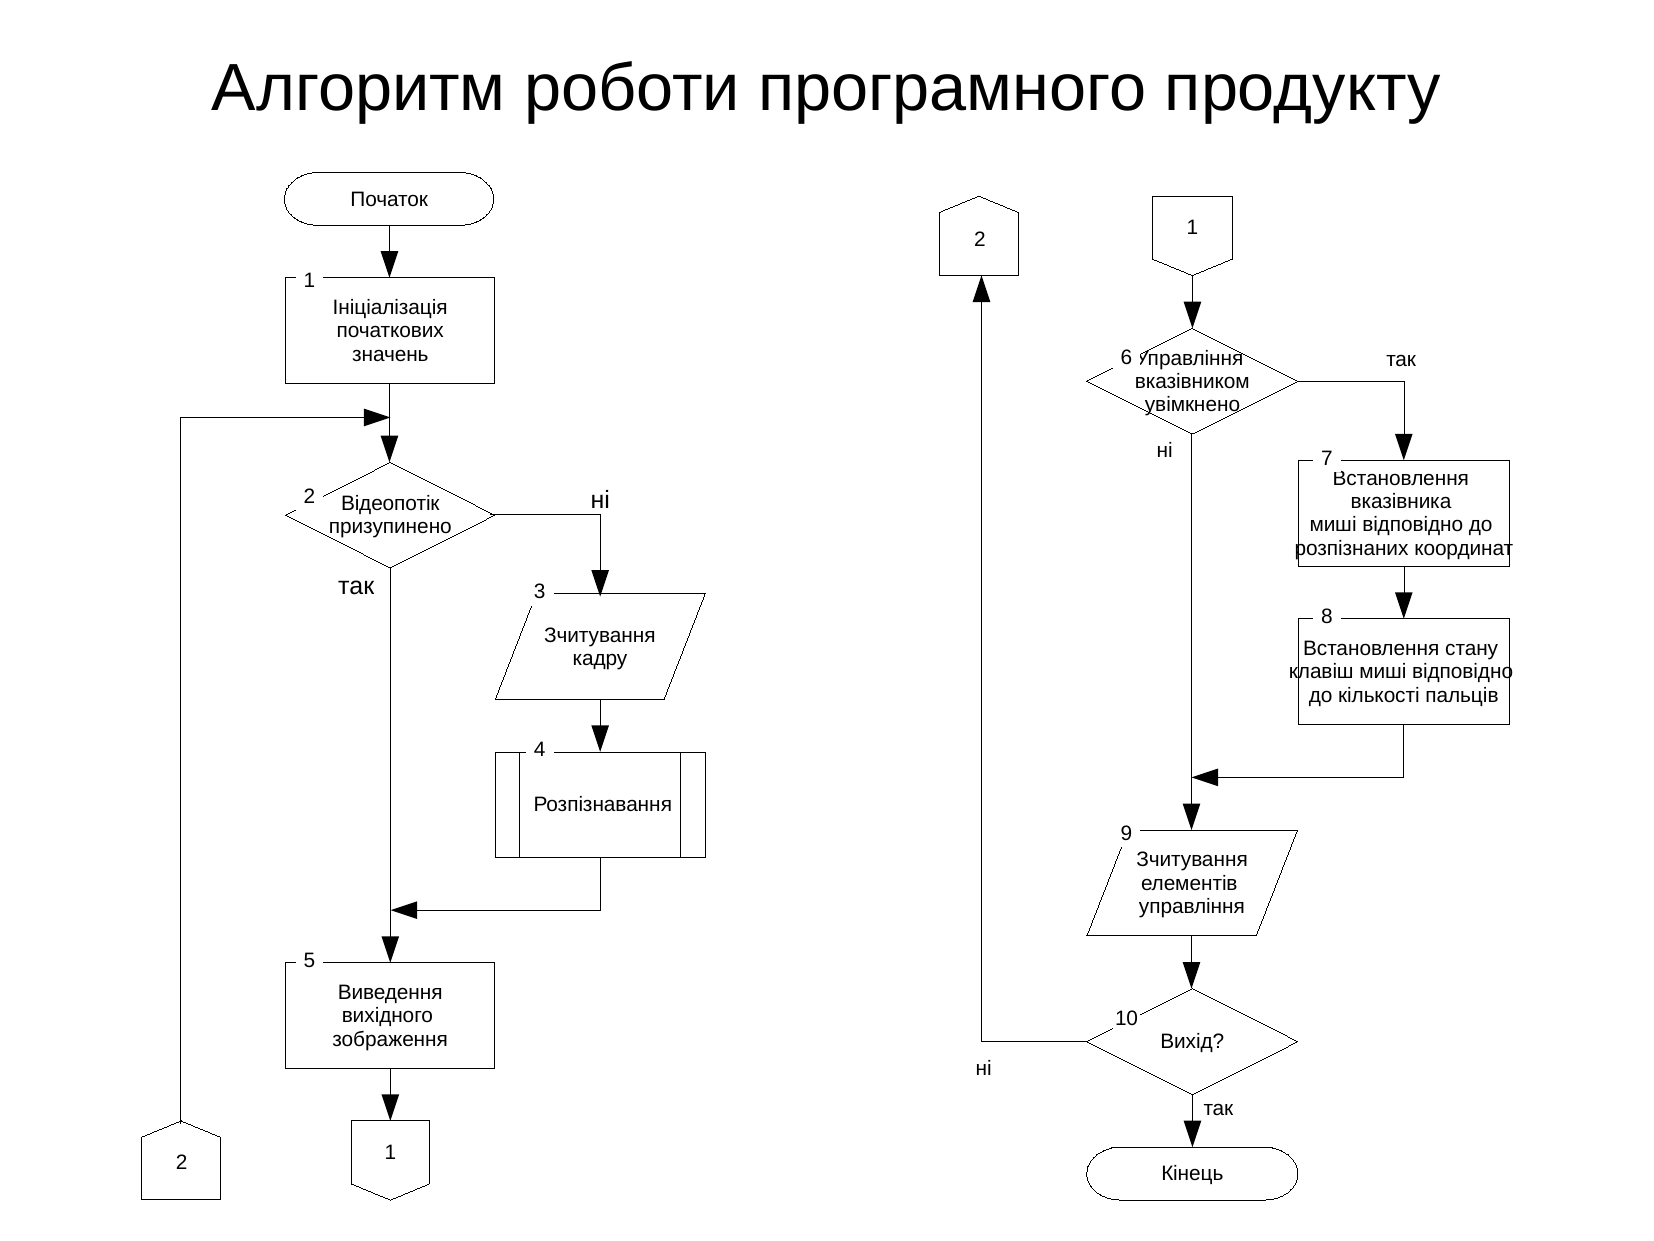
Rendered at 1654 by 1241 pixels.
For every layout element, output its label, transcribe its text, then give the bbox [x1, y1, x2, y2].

text_box 8 [1313, 603, 1341, 631]
text_box 7 [1313, 444, 1341, 472]
text_box ні [930, 1049, 1038, 1088]
text_box Ініціалізація початкових значень [285, 277, 495, 384]
text_box Встановлення стану клавіш миші відповідно до кількості пальців [1298, 618, 1510, 725]
text_box Встановлення вказівника миші відповідно до розпізнаних координат [1298, 460, 1510, 567]
text_box 2 [956, 217, 1004, 262]
text_box так [1164, 1089, 1273, 1128]
text_box 2 [154, 1142, 209, 1183]
text_box 9 [1113, 819, 1140, 847]
text_box Зчитування елементів управління [1086, 830, 1298, 936]
text_box Зчитування кадру [495, 593, 706, 700]
text_box 4 [526, 736, 554, 764]
text_box ні [1111, 431, 1219, 470]
text_box 5 [296, 947, 323, 974]
text_box 3 [526, 578, 554, 606]
text_box ні [547, 478, 654, 523]
title Алгоритм роботи програмного продукту [82, 49, 1571, 257]
text_box [141, 1120, 221, 1200]
text_box 1 [351, 1120, 430, 1201]
text_box Виведення вихідного зображення [285, 962, 495, 1069]
text_box Управління вказівником увімкнено [1086, 328, 1298, 431]
text_box 1 [1152, 196, 1233, 276]
text_box так [1347, 340, 1455, 379]
text_box 10 [1113, 1004, 1140, 1032]
text_box Відеопотік призупинено [285, 462, 495, 564]
text_box [939, 196, 1019, 276]
text_box 2 [296, 483, 323, 511]
text_box Кінець [1086, 1147, 1298, 1201]
text_box Початок [284, 172, 494, 226]
text_box 1 [296, 267, 323, 295]
text_box Розпізнавання [495, 752, 705, 858]
text_box так [302, 564, 410, 608]
text_box Вихід? [1087, 988, 1298, 1089]
text_box 6 [1113, 344, 1140, 372]
